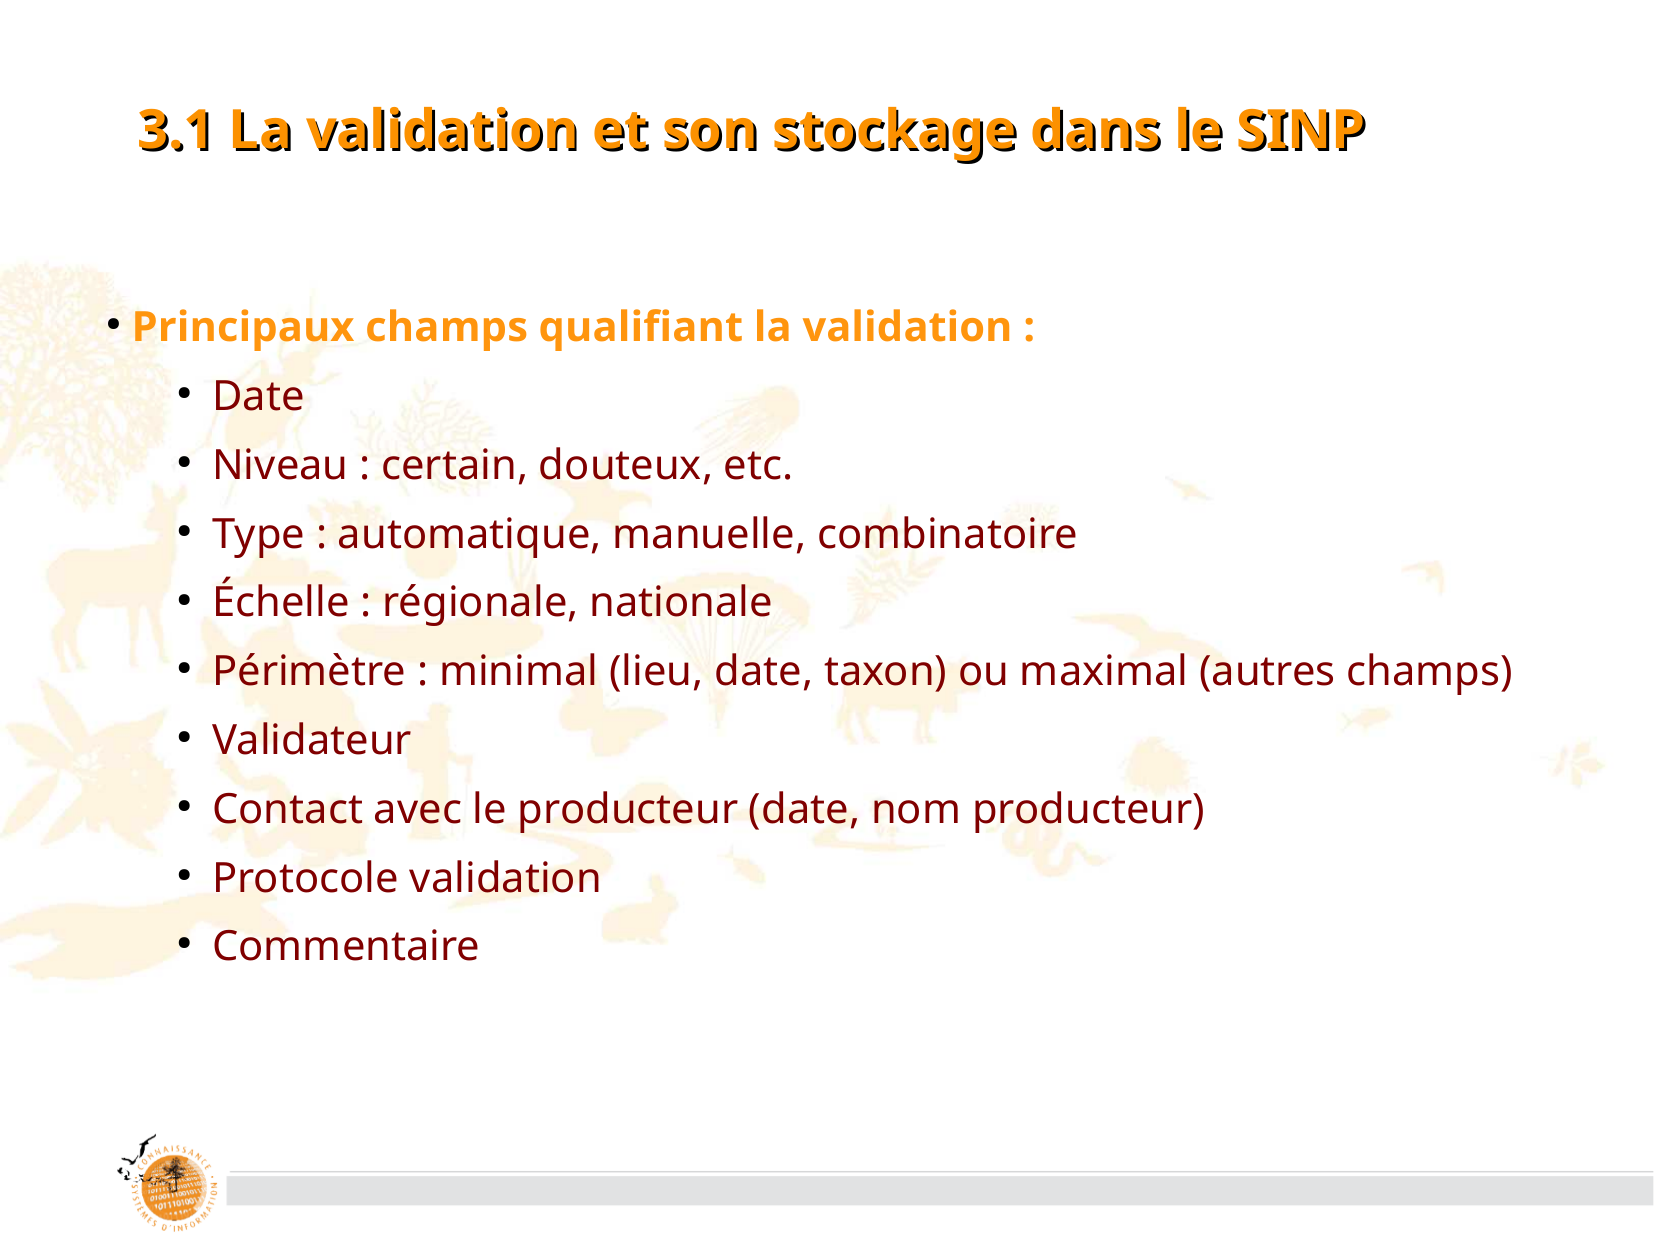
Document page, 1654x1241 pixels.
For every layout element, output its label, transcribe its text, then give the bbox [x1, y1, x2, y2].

title 3.1 La validation et son stockage dans le SINP [118, 49, 1607, 207]
subtitle Principaux champs qualifiant la validation : Date Niveau : certain, douteux, etc. Type : automatique, manuelle, combinatoire Échelle : régionale, nationale Périmètre : minimal (lieu, date, taxon) ou maximal (autres champs) Validateur Contact avec le producteur (date, nom producteur) Protocole validation Commentaire [106, 231, 1536, 1038]
picture [0, 0, 1654, 1241]
